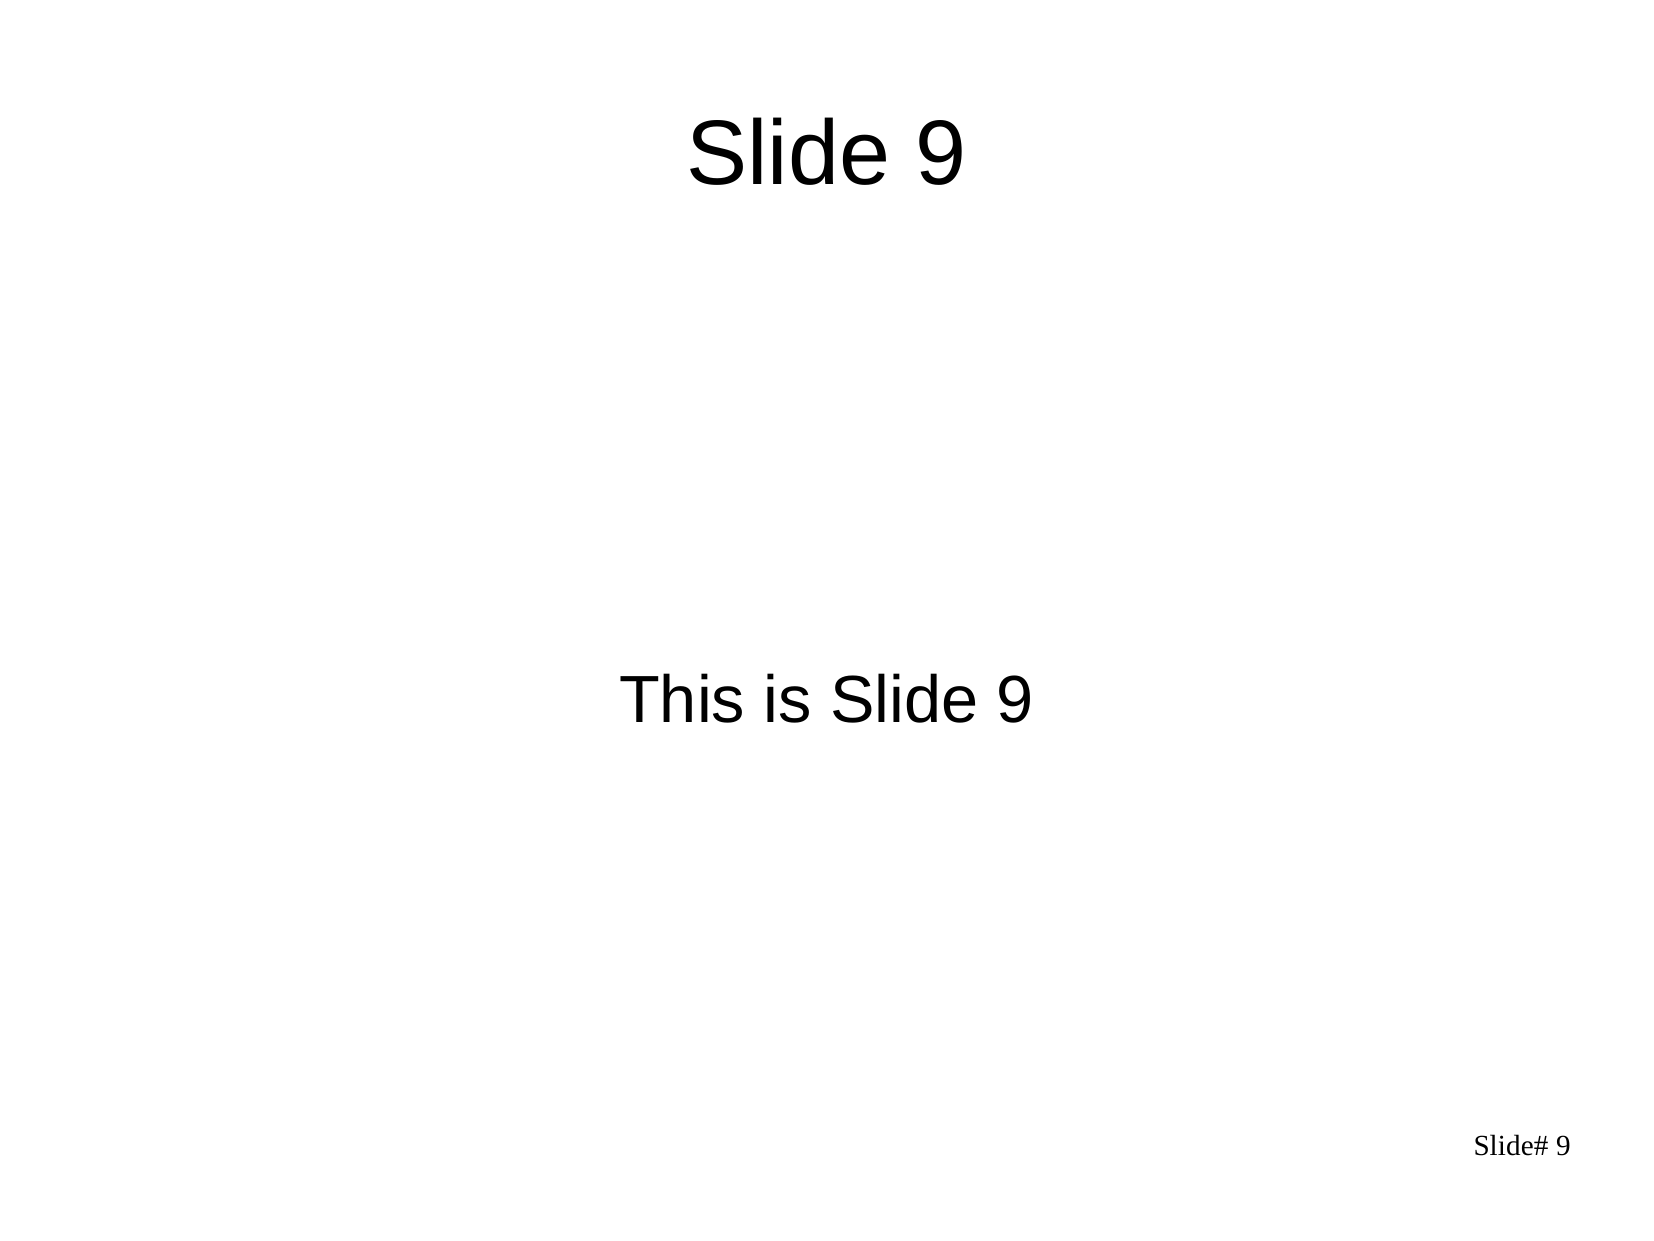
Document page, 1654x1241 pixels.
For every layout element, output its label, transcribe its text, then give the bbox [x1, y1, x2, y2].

subtitle This is Slide 9 [82, 290, 1571, 1109]
title Slide 9 [82, 49, 1571, 257]
